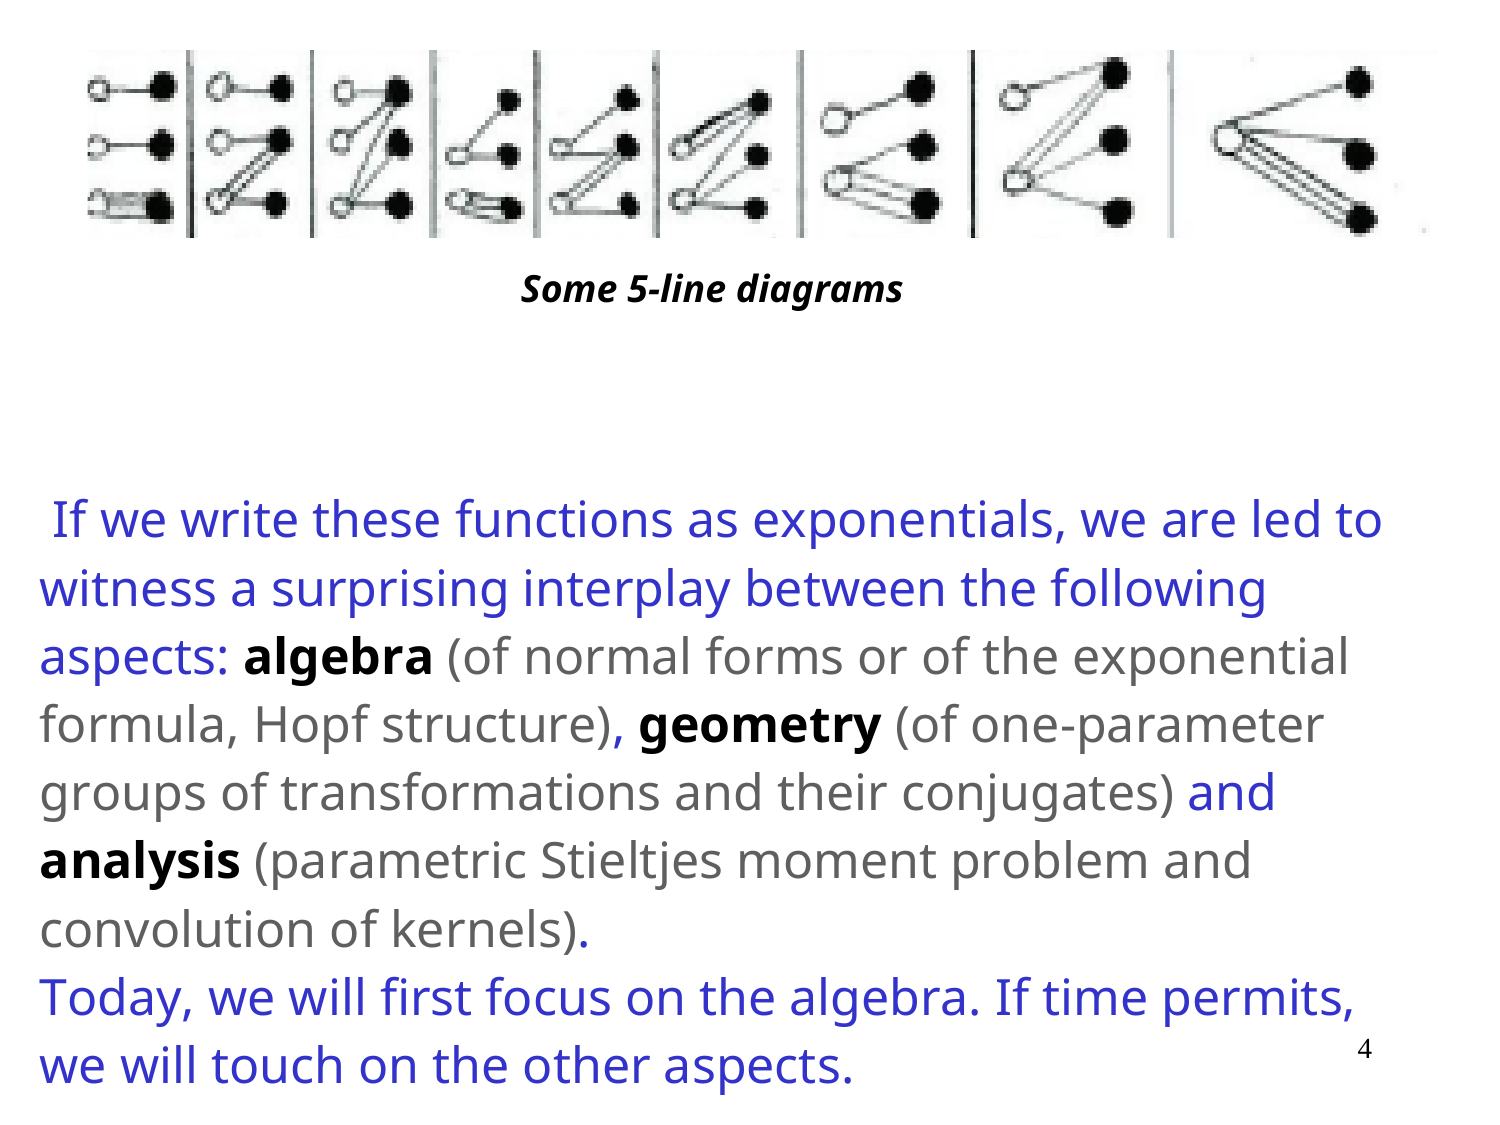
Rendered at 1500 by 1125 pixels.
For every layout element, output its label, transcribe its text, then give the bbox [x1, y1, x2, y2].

text_box Some 5-line diagrams [150, 255, 1276, 322]
picture [87, 50, 1438, 238]
text_box If we write these functions as exponentials, we are led to witness a surprising interplay between the following aspects: algebra (of normal forms or of the exponential formula, Hopf structure), geometry (of one-parameter groups of transformations and their conjugates) and analysis (parametric Stieltjes moment problem and convolution of kernels). Today, we will first focus on the algebra. If time permits, we will touch on the other aspects. [24, 408, 1450, 1107]
